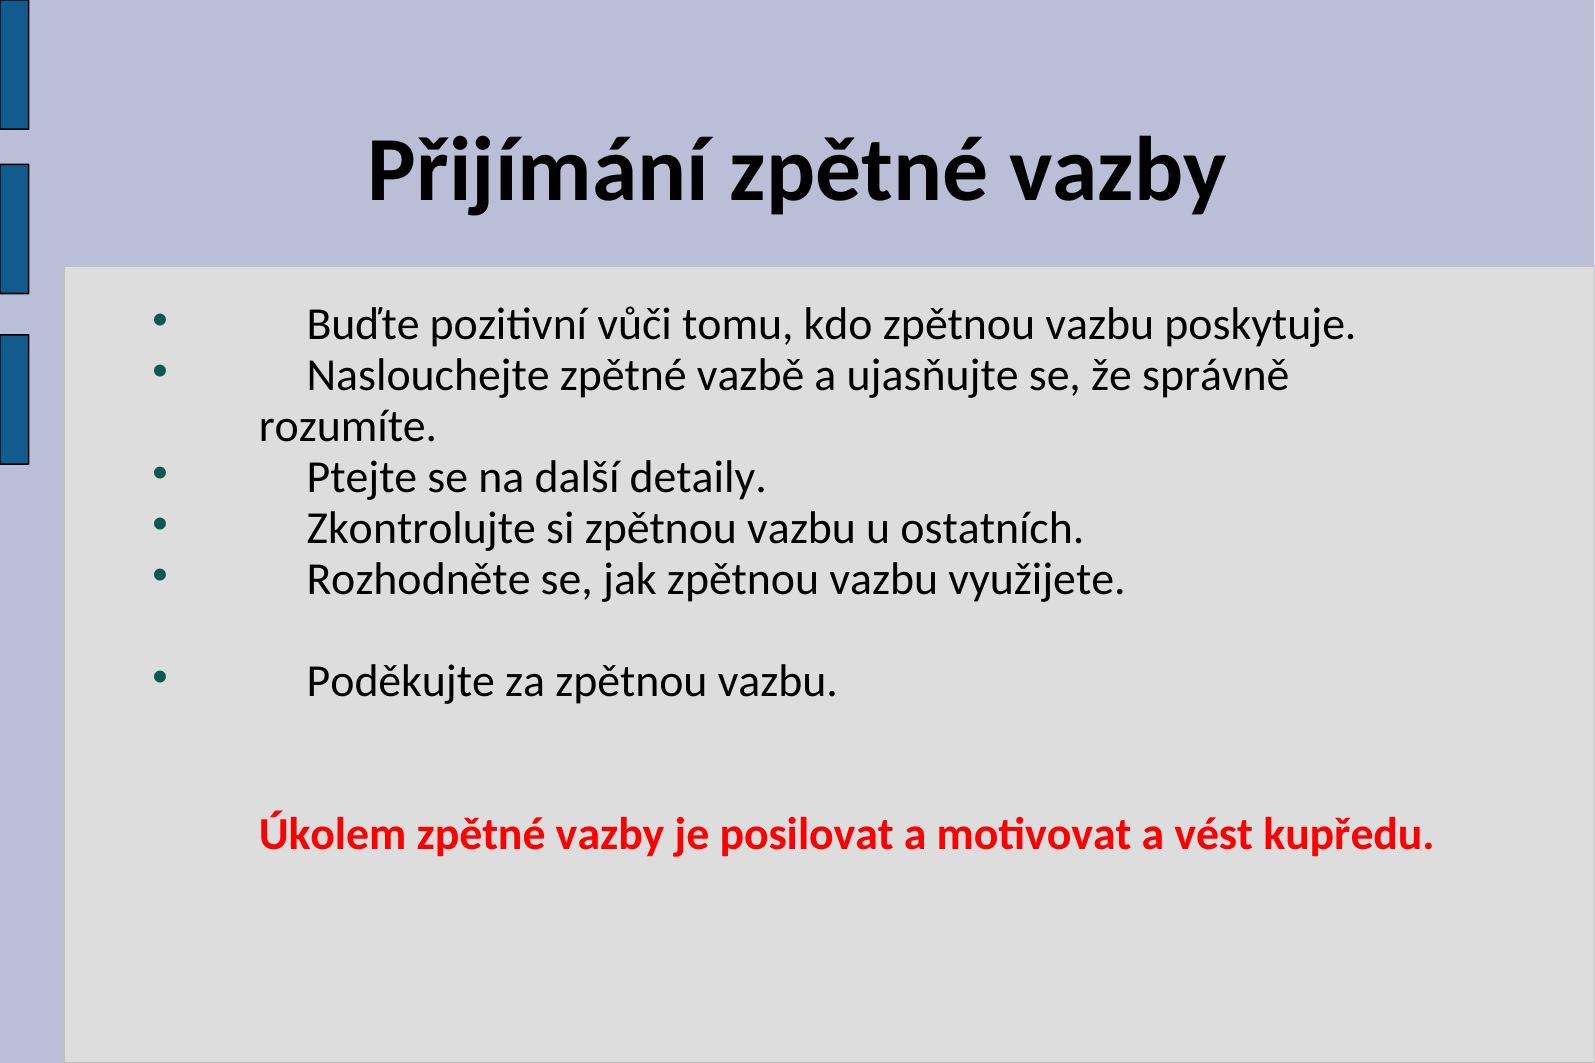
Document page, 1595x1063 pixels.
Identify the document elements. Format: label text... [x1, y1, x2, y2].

list Buďte pozitivní vůči tomu, kdo zpětnou vazbu poskytuje. Naslouchejte zpětné vazbě a ujasňujte se, že správně rozumíte. Ptejte se na další detaily. Zkontrolujte si zpětnou vazbu u ostatních. Rozhodněte se, jak zpětnou vazbu využijete. Poděkujte za zpětnou vazbu. Úkolem zpětné vazby je posilovat a motivovat a vést kupředu. [117, 295, 1479, 951]
title Přijímání zpětné vazby [117, 85, 1479, 249]
